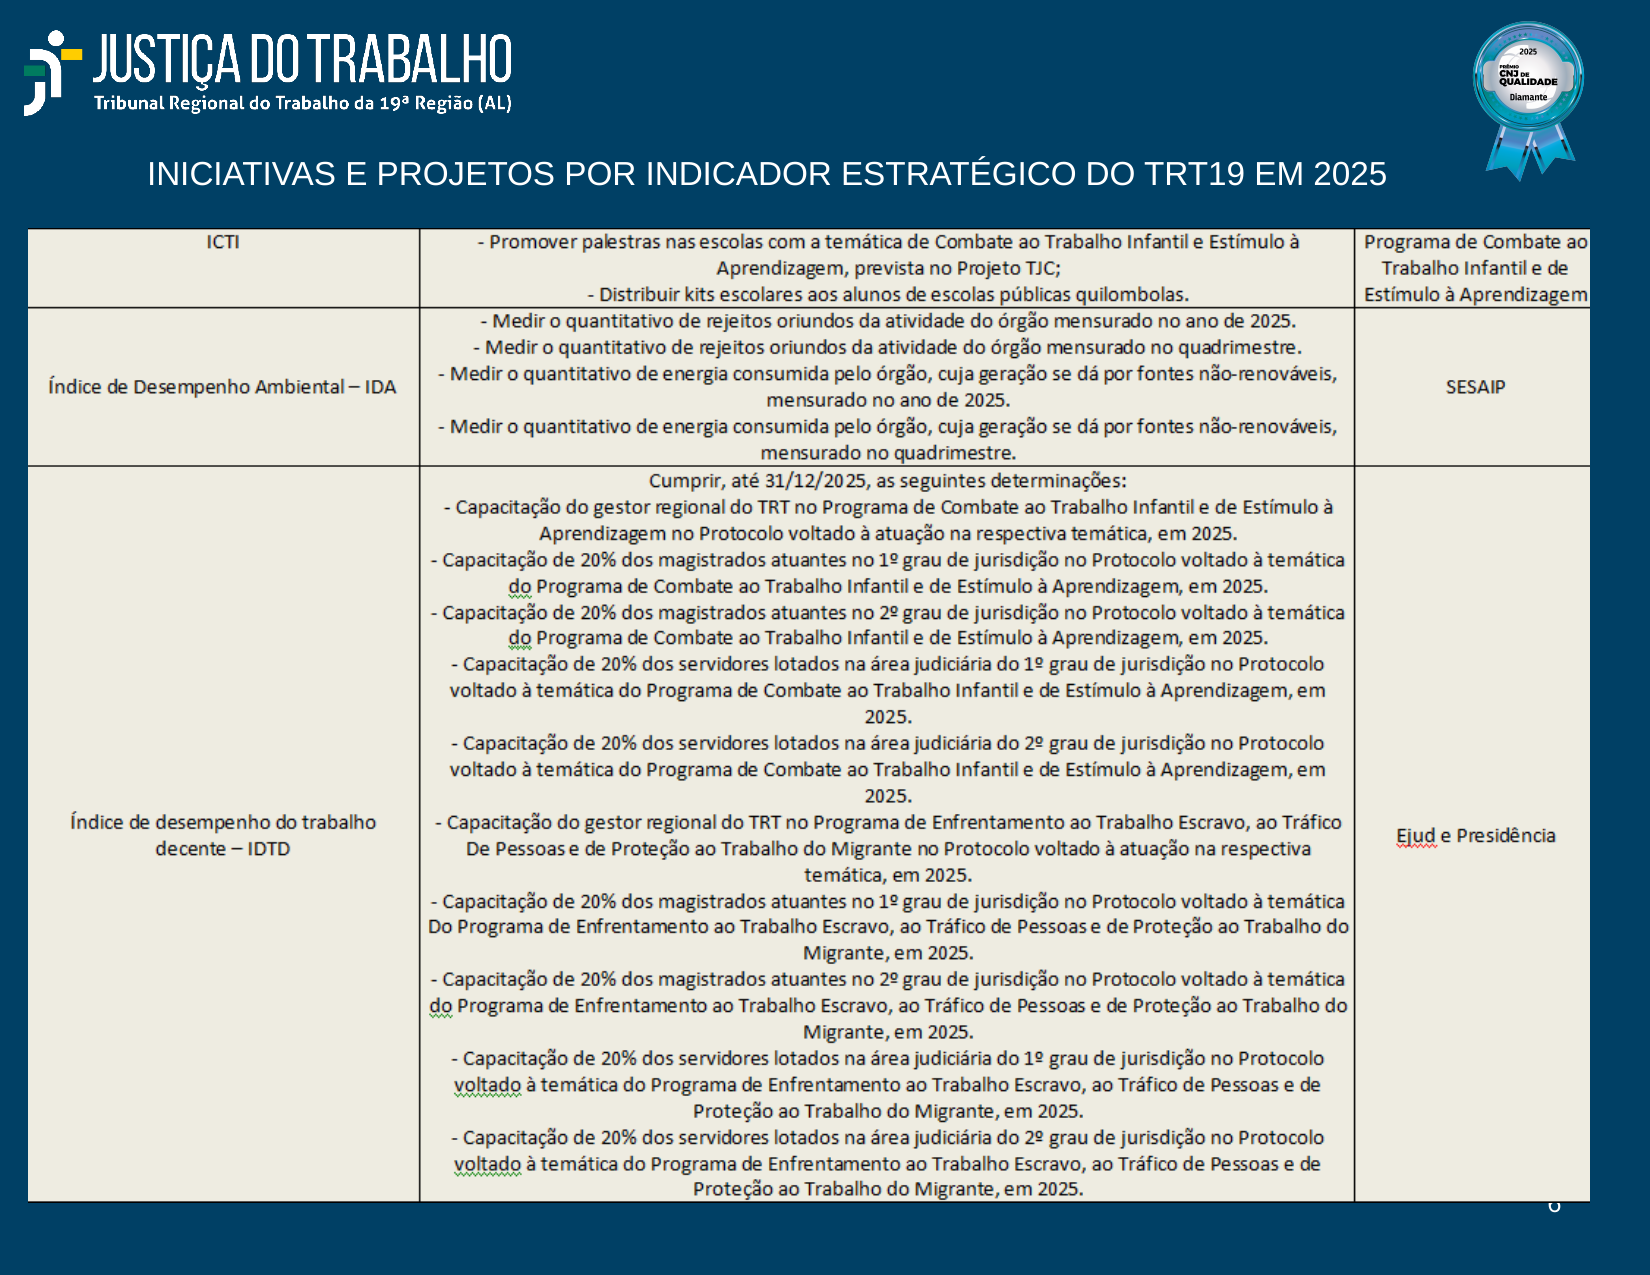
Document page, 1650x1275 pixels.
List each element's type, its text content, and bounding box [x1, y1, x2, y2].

text_box INICIATIVAS E PROJETOS POR INDICADOR ESTRATÉGICO DO TRT19 EM 2025 [131, 144, 1447, 200]
picture [24, 30, 511, 116]
picture [28, 228, 1590, 1203]
picture [1472, 20, 1585, 183]
